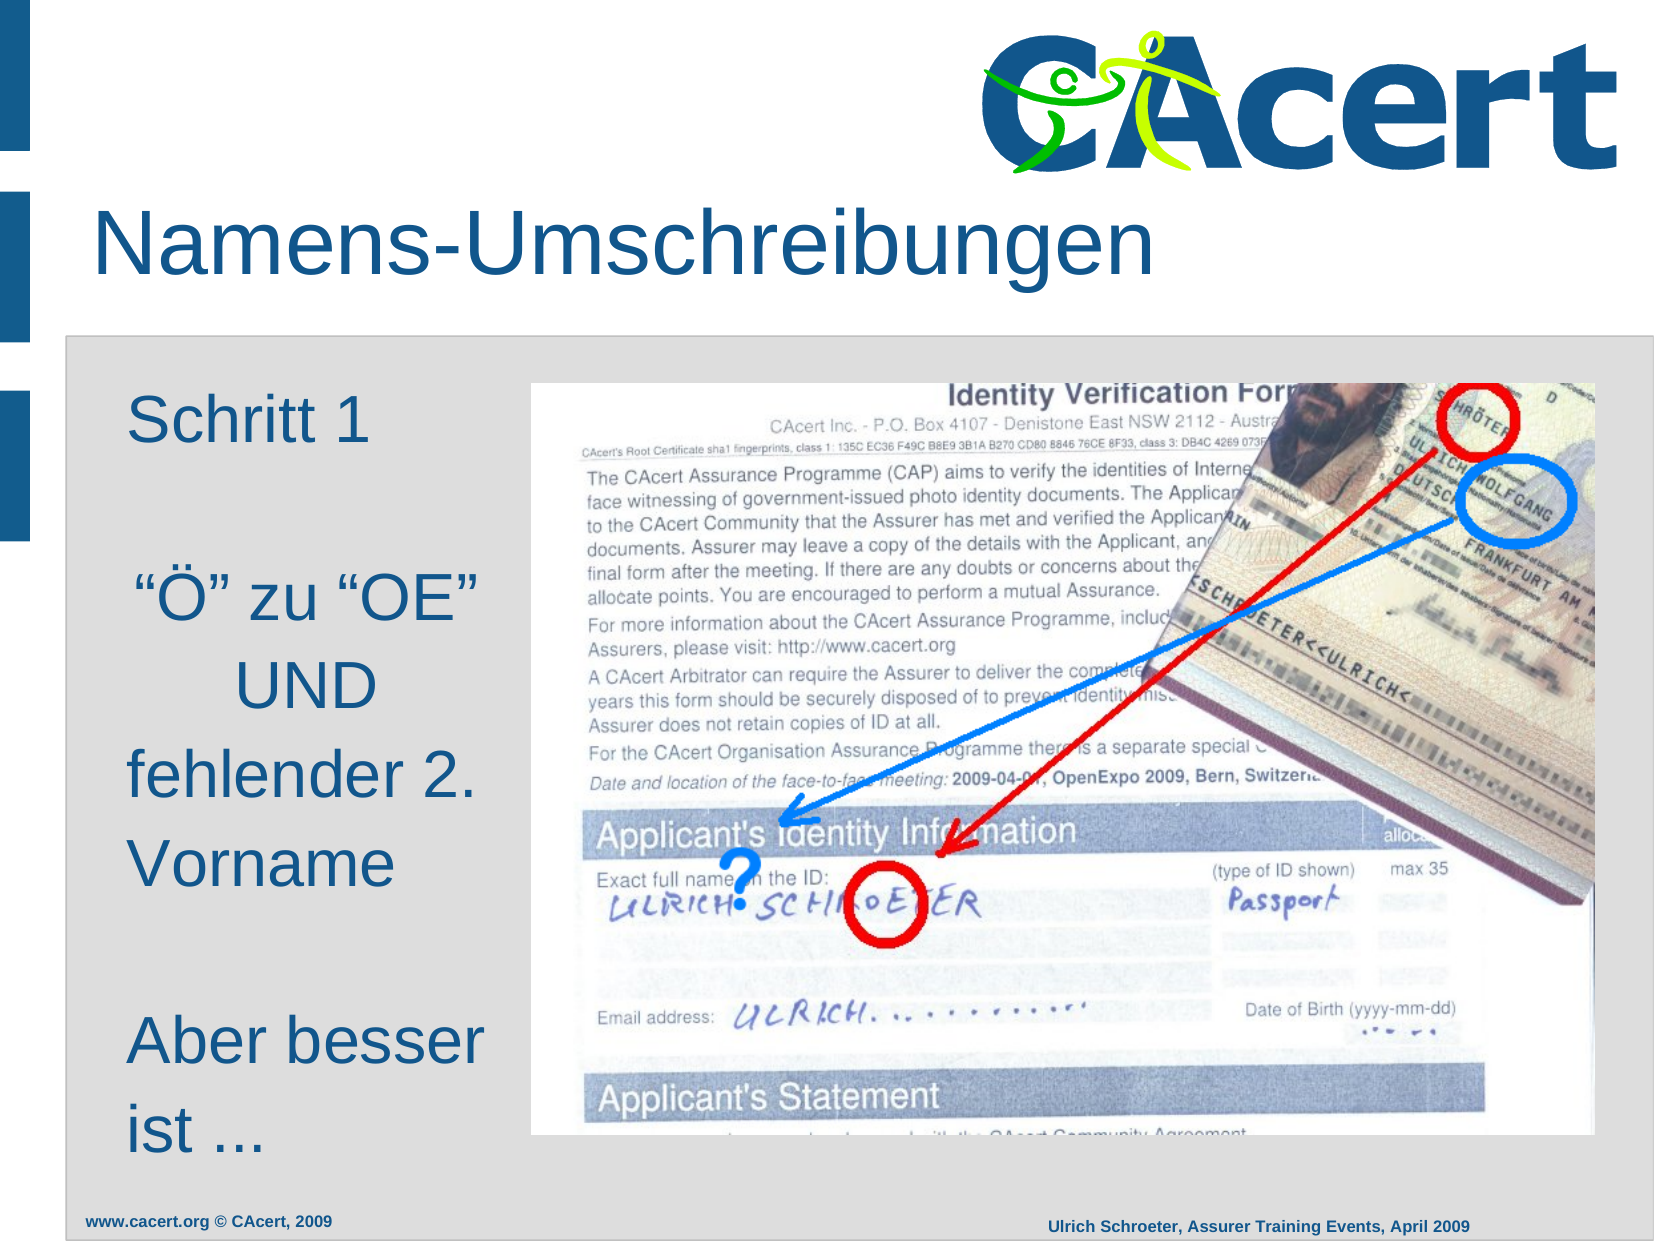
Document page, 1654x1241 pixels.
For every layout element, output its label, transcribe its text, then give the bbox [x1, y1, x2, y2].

text_box Schritt 1 “Ö” zu “OE” UND fehlender 2. Vorname Aber besser ist ... [112, 360, 502, 1175]
text_box Namens-Umschreibungen [76, 183, 1173, 302]
picture [531, 383, 1595, 1135]
